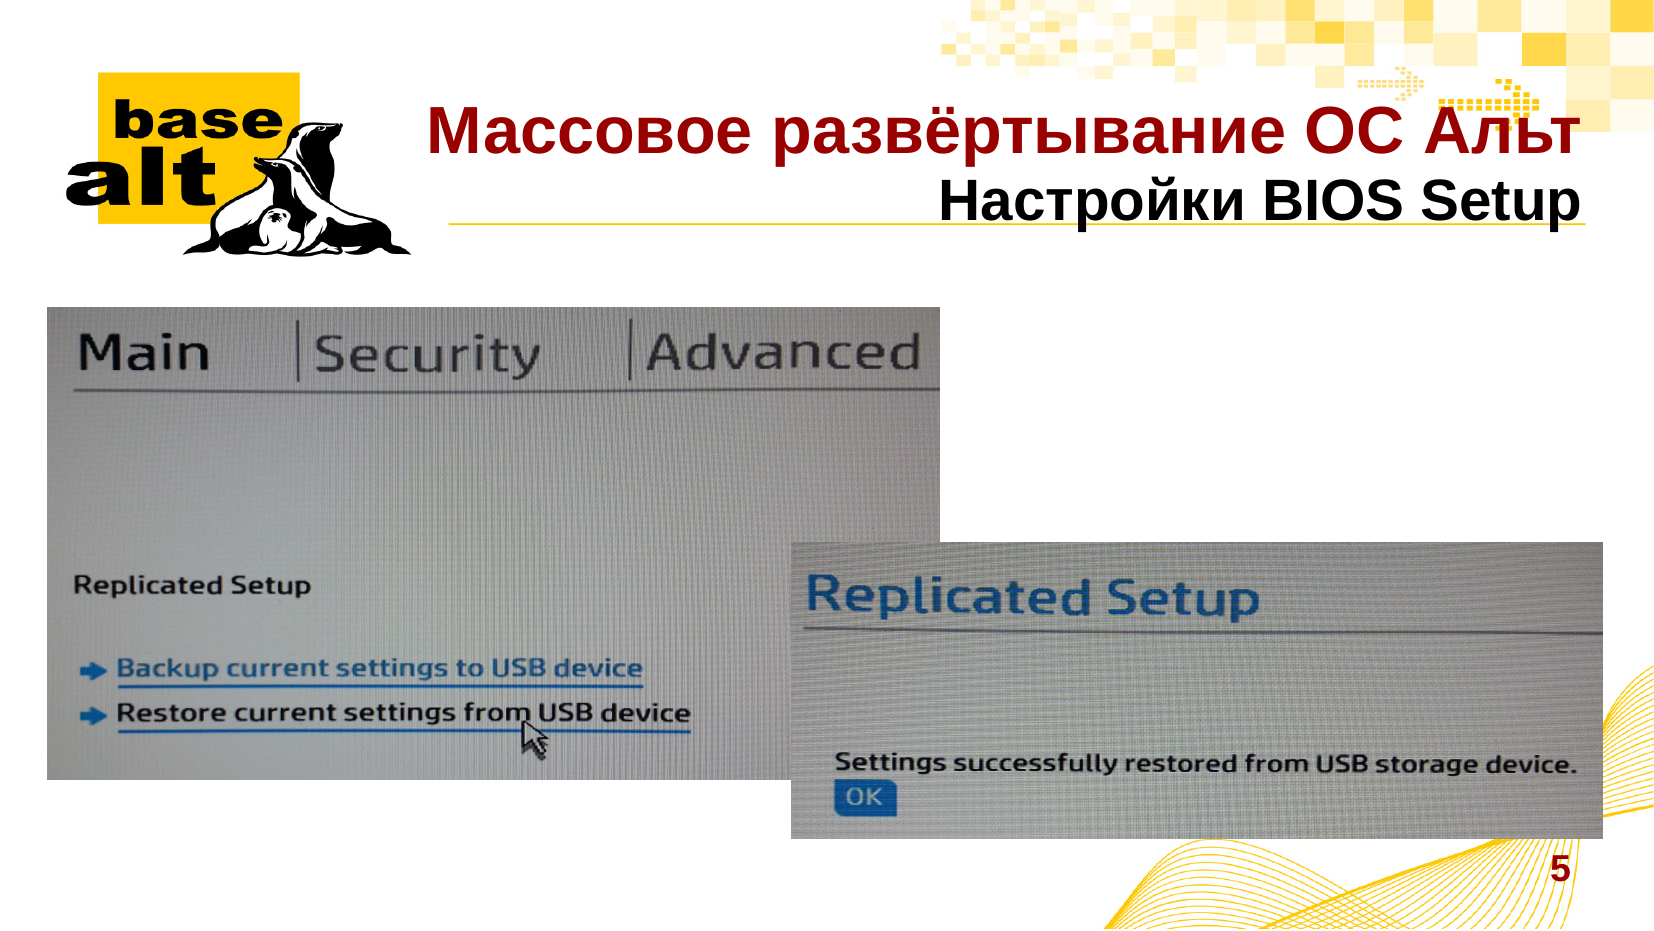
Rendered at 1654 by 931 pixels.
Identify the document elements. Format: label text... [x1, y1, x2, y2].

picture [0, 0, 1654, 931]
title Массовое развёртывание ОС Альт Настройки BIOS Setup [372, 81, 1583, 245]
